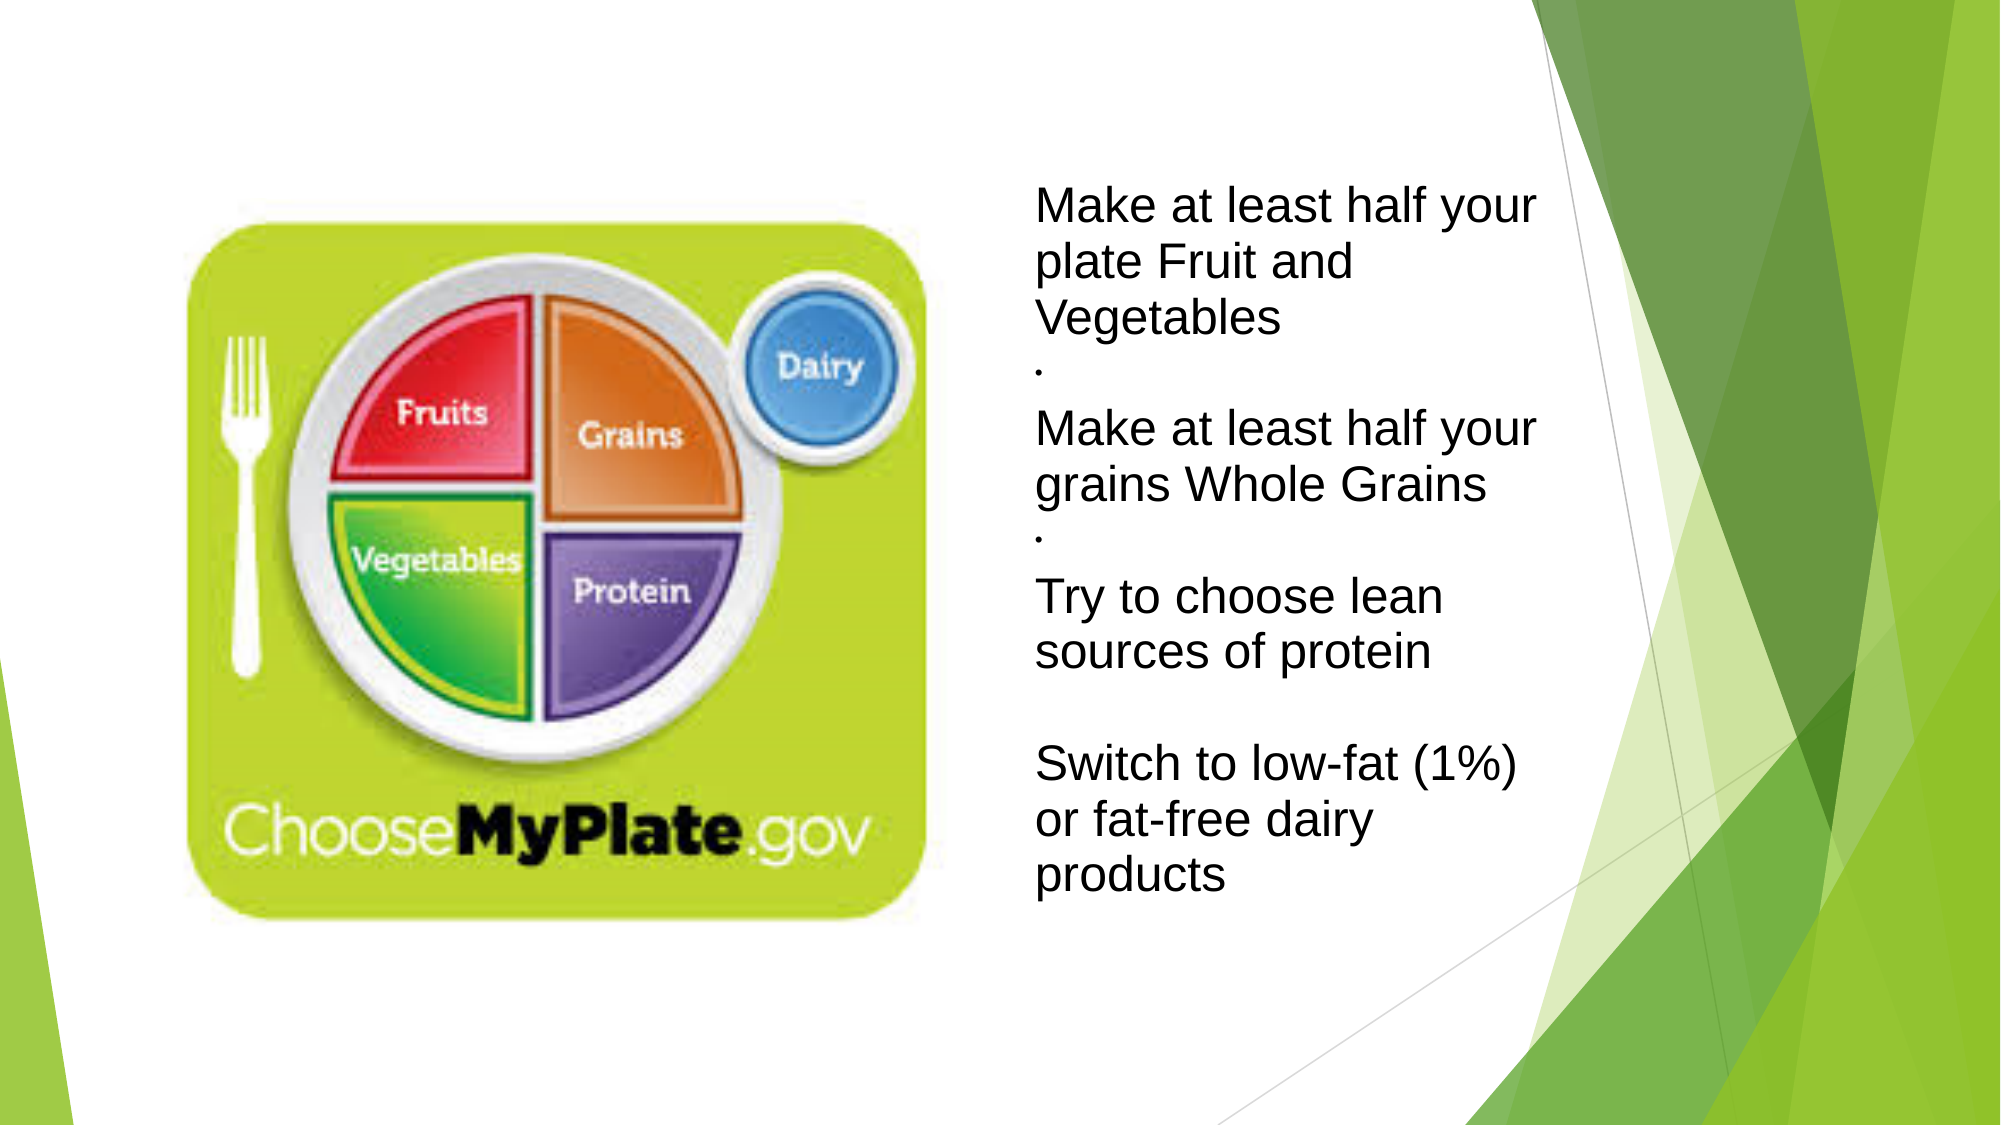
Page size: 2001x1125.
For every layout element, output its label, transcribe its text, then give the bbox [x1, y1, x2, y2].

text_box Make at least half your plate Fruit and Vegetables Make at least half your grains Whole Grains Try to choose lean sources of protein Switch to low-fat (1%) or fat-free dairy products [1019, 170, 1572, 1064]
picture [158, 198, 958, 947]
